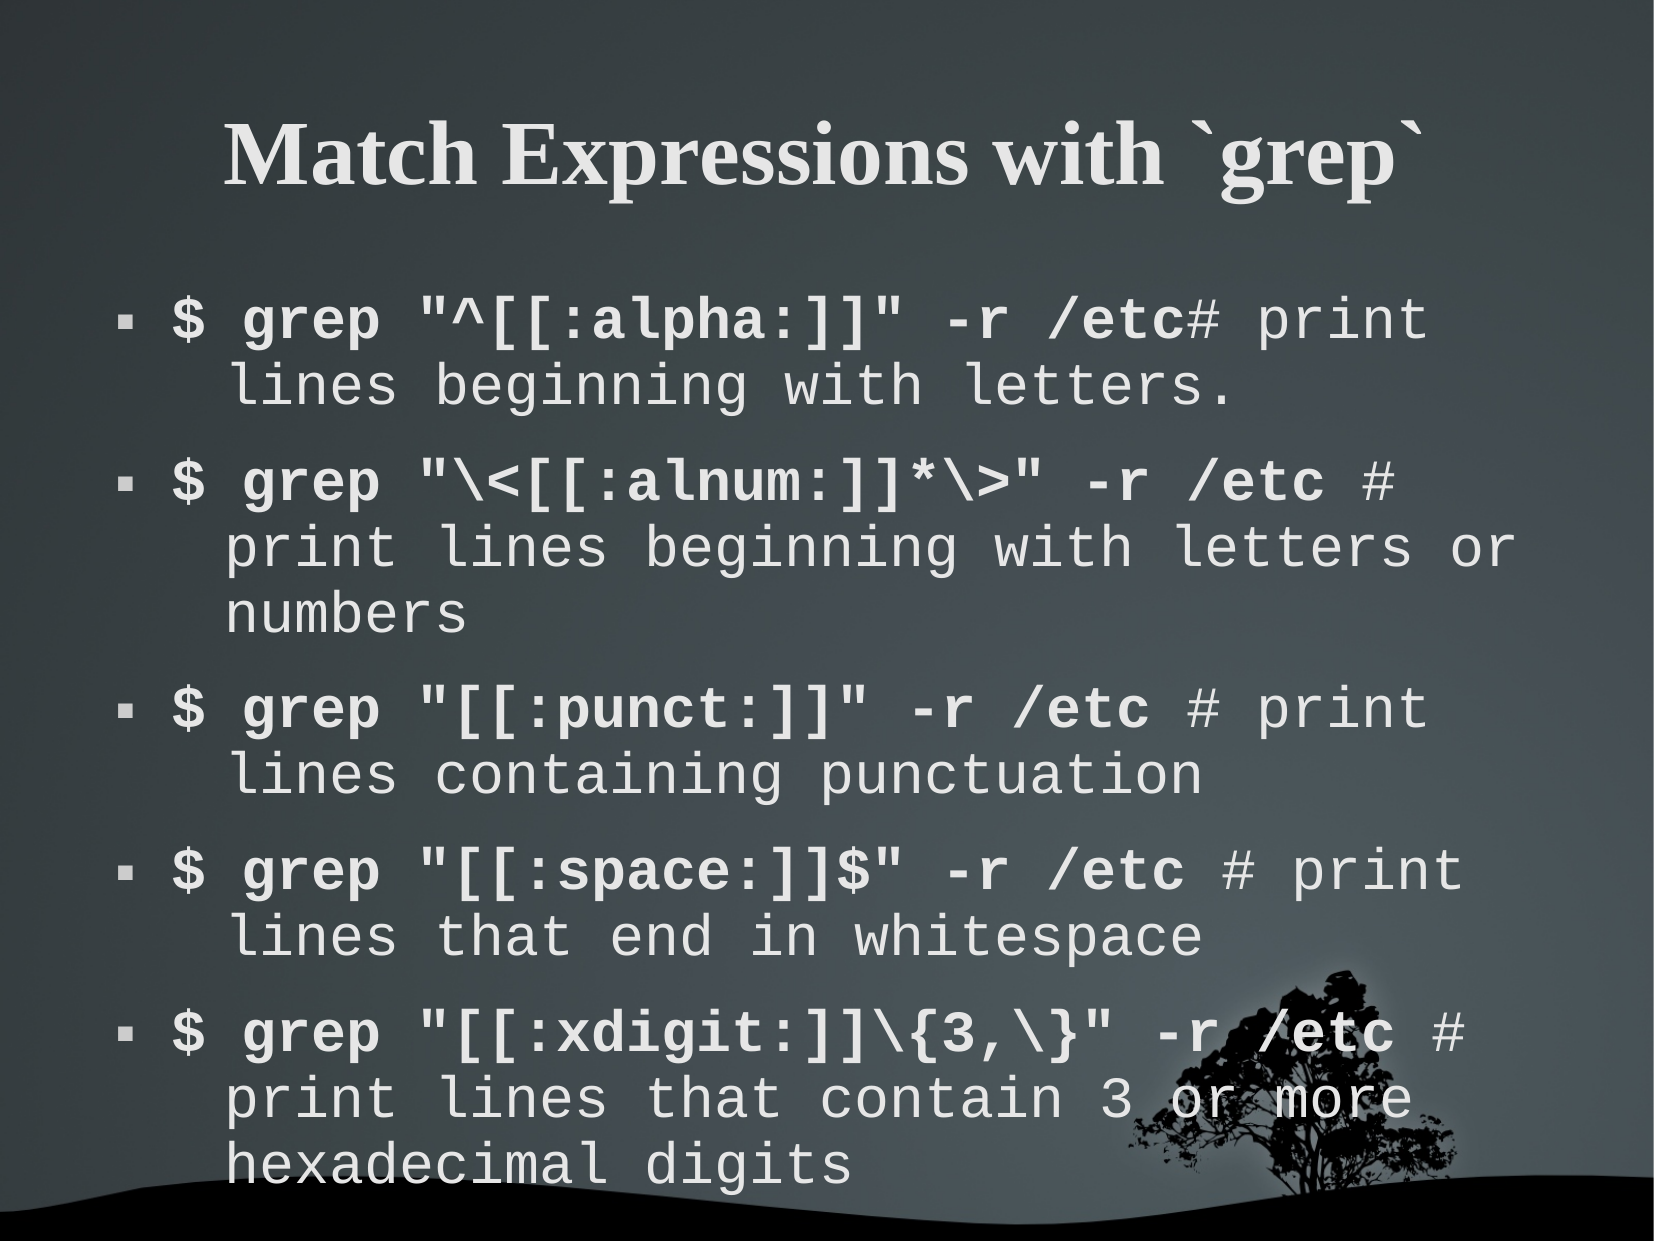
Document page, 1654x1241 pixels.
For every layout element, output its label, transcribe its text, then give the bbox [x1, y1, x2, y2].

title Match Expressions with `grep` [82, 33, 1571, 274]
list $ grep "^[[:alpha:]]" -r /etc# print lines beginning with letters. $ grep "\<[[:alnum:]]*\>" -r /etc # print lines beginning with letters or numbers $ grep "[[:punct:]]" -r /etc # print lines containing punctuation $ grep "[[:space:]]$" -r /etc # print lines that end in whitespace $ grep "[[:xdigit:]]\{3,\}" -r /etc # print lines that contain 3 or more hexadecimal digits [82, 290, 1571, 1212]
picture [0, 0, 1654, 1241]
